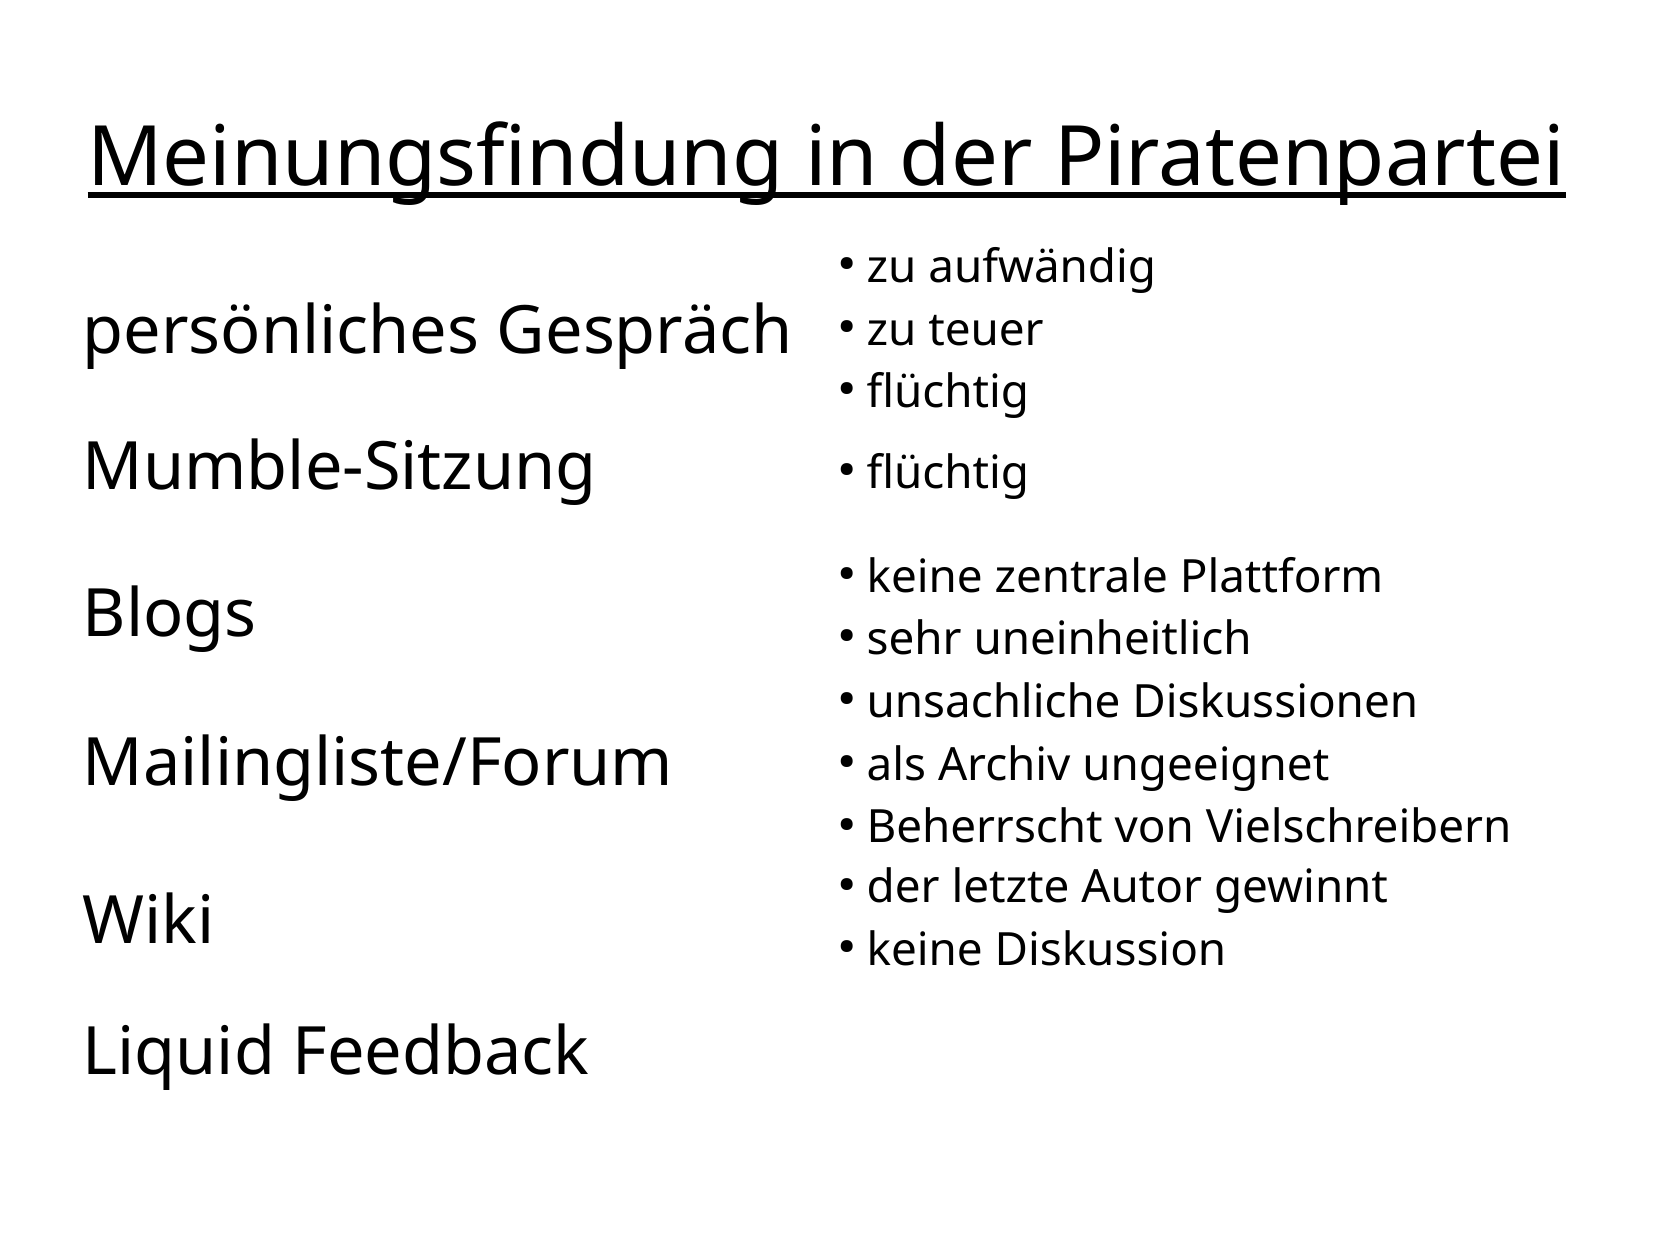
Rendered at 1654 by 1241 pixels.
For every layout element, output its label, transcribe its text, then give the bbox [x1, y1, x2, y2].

title Meinungsfindung in der Piratenpartei [82, 49, 1571, 257]
text_box keine zentrale Plattform sehr uneinheitlich [838, 551, 1560, 661]
text_box flüchtig [838, 426, 1560, 515]
subtitle Mumble-Sitzung [82, 420, 804, 508]
text_box persönliches Gespräch [82, 283, 804, 372]
text_box Blogs [82, 566, 804, 655]
text_box Wiki [82, 874, 804, 962]
text_box unsachliche Diskussionen als Archiv ungeeignet Beherrscht von Vielschreibern [838, 681, 1560, 844]
text_box zu aufwändig zu teuer flüchtig [838, 245, 1560, 409]
text_box der letzte Autor gewinnt keine Diskussion [838, 862, 1560, 971]
text_box Liquid Feedback [82, 998, 804, 1099]
text_box Mailingliste/Forum [82, 715, 804, 804]
